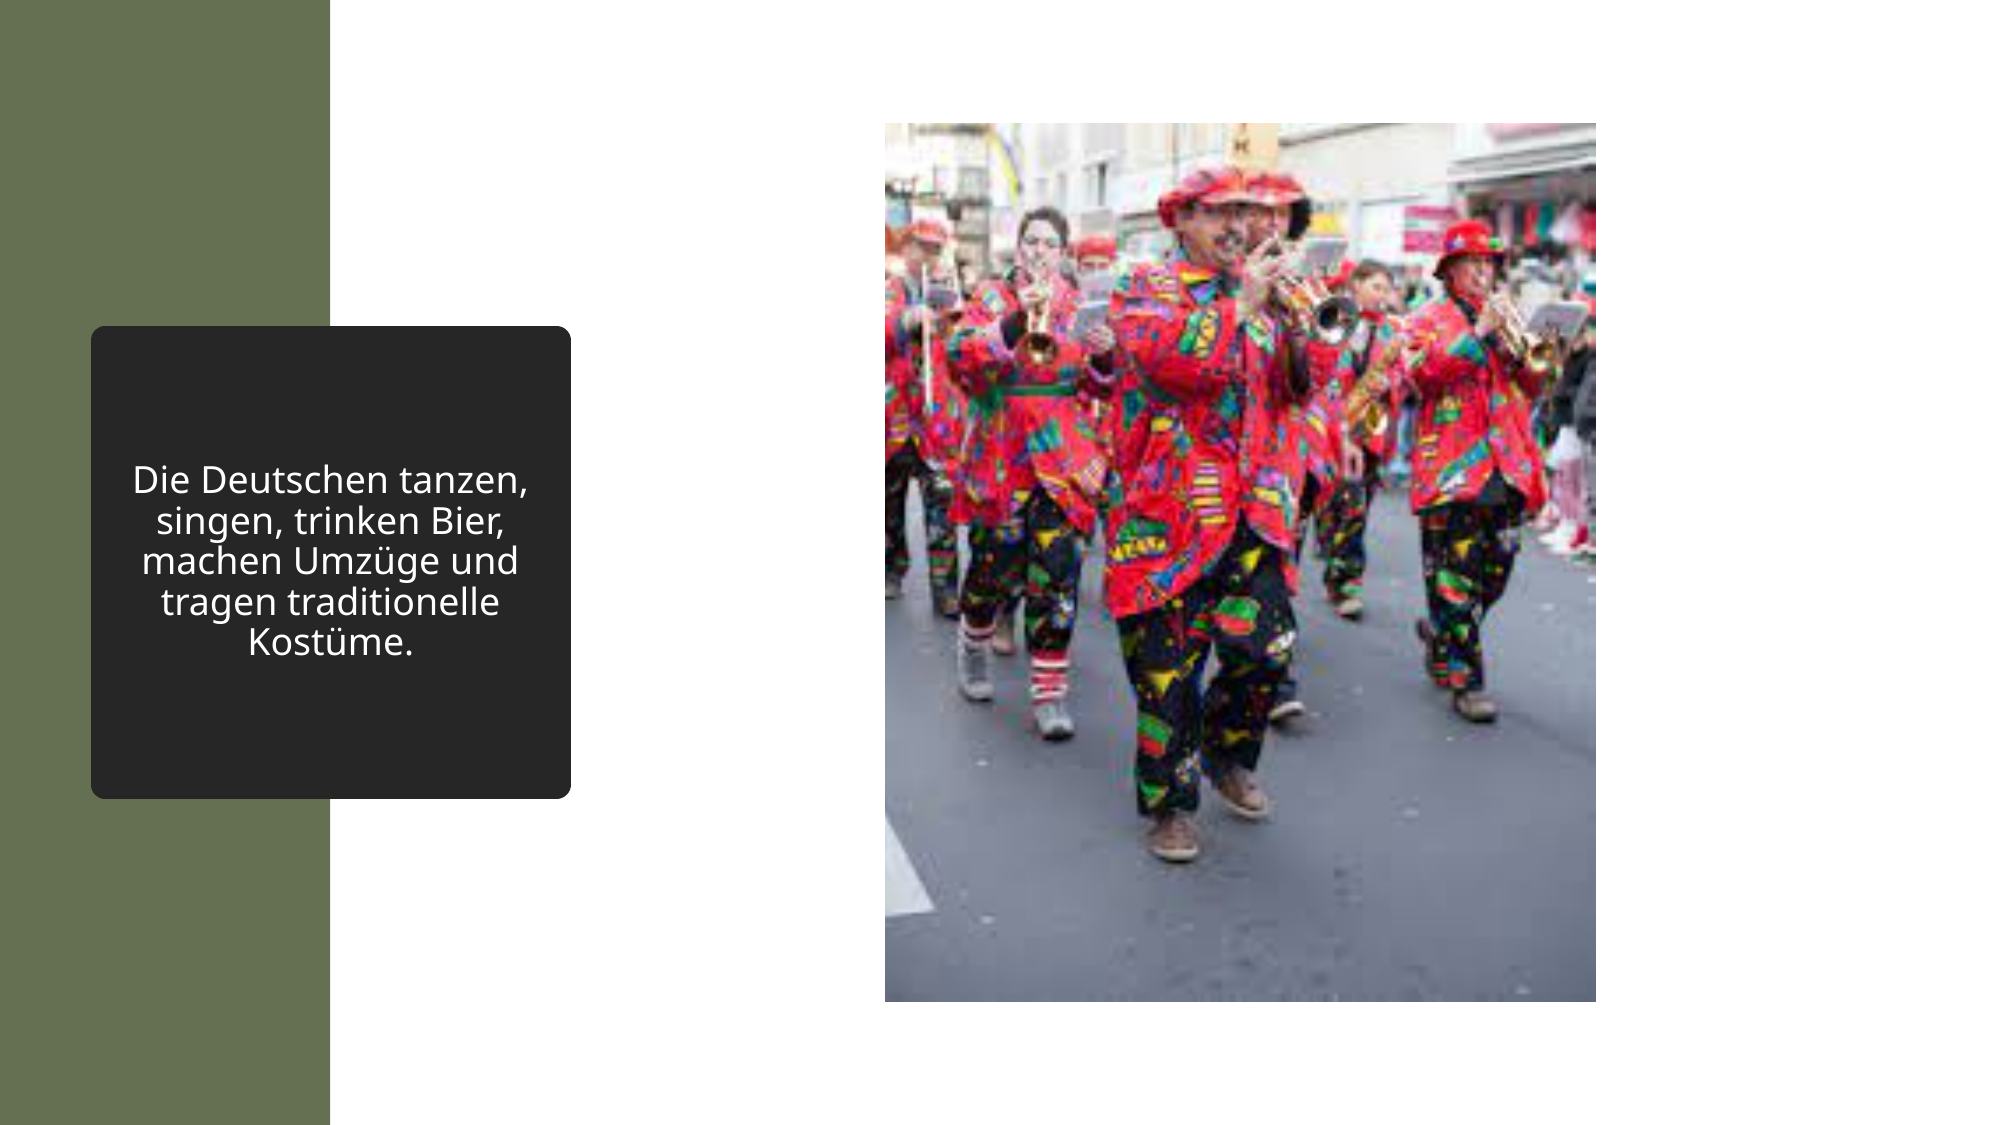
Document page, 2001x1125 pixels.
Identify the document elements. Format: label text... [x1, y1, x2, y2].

title Die Deutschen tanzen, singen, trinken Bier, machen Umzüge und tragen traditionelle Kostüme. [105, 340, 557, 785]
picture [885, 123, 1596, 1002]
text_box [0, 0, 2000, 1125]
